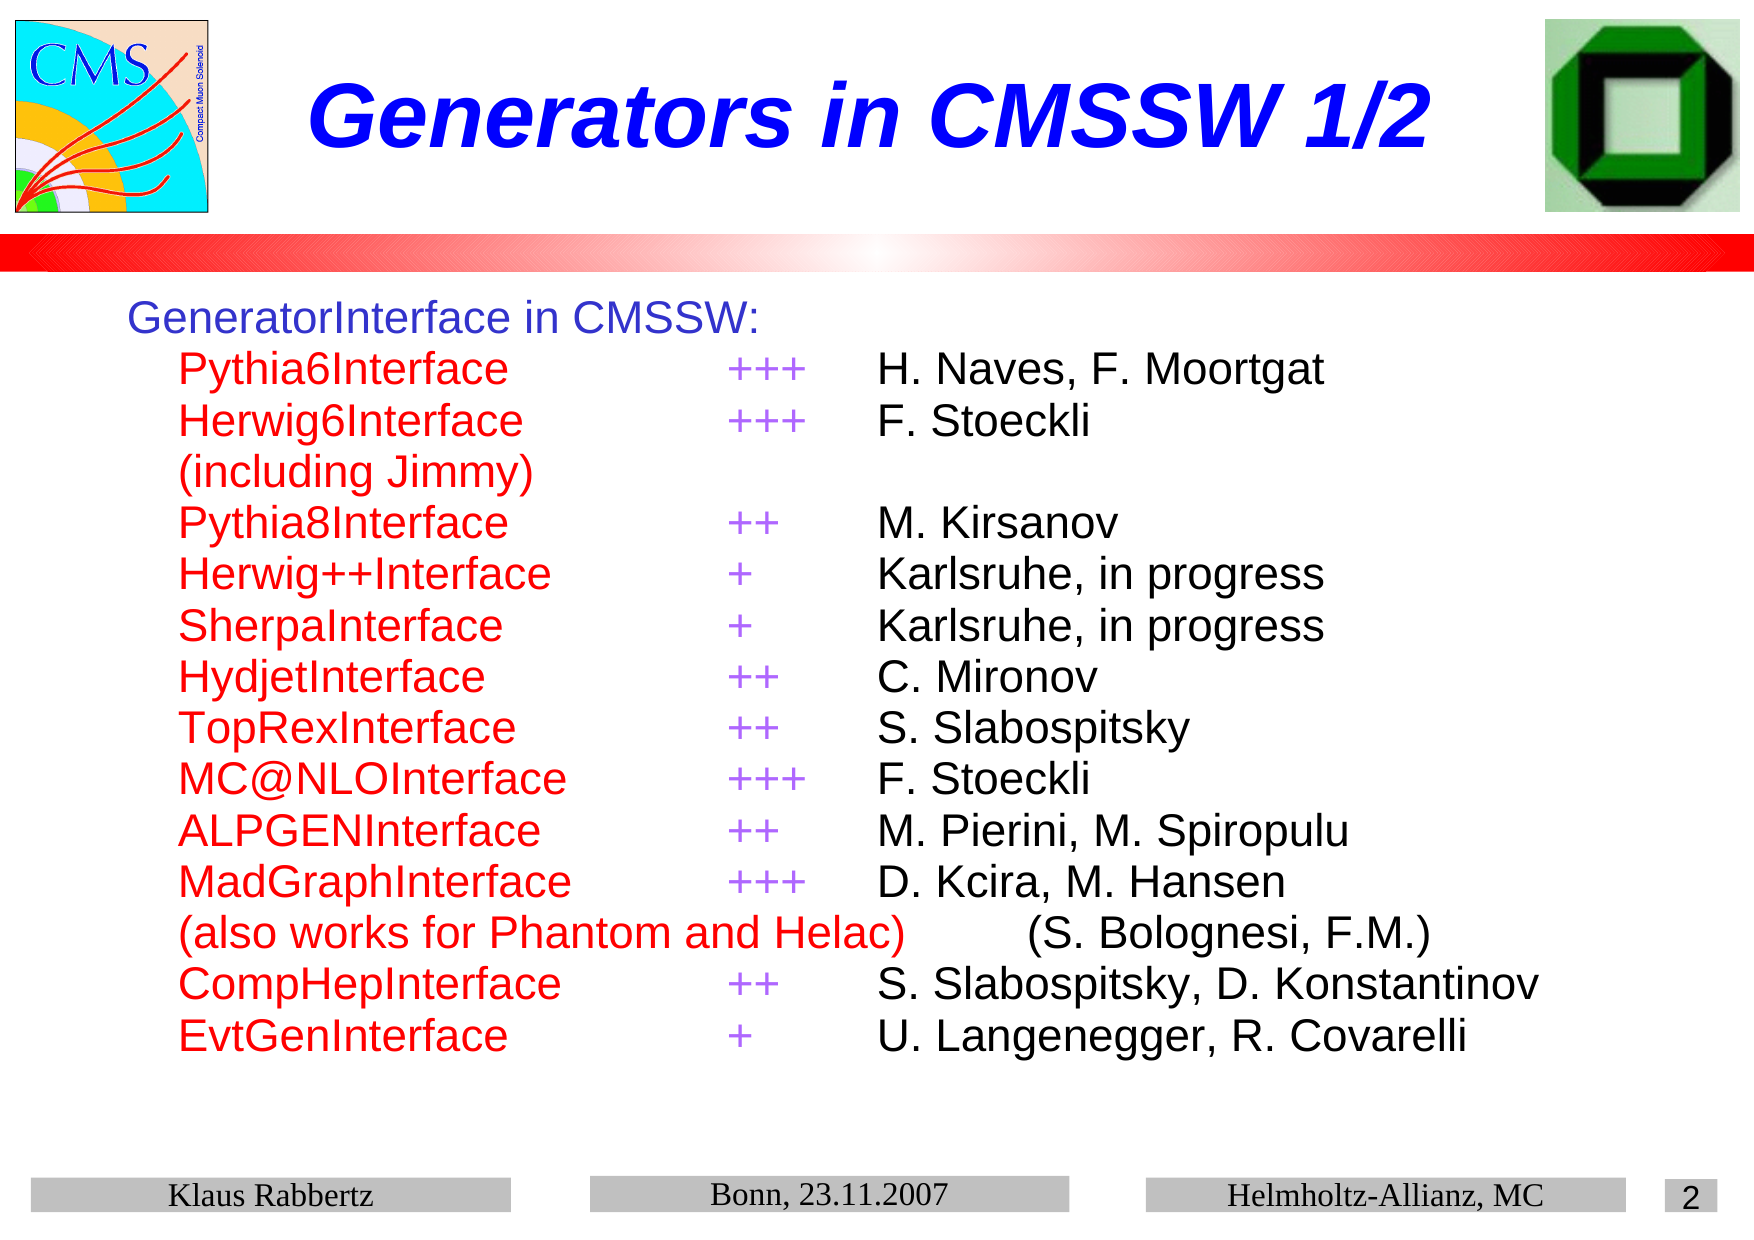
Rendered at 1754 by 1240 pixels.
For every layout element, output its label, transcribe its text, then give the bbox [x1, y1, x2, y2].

picture [14, 19, 209, 213]
title Generators in CMSSW 1/2 [211, 11, 1529, 219]
text_box GeneratorInterface in CMSSW: Pythia6Interface +++ H. Naves, F. Moortgat Herwig6Interface +++ F. Stoeckli (including Jimmy) Pythia8Interface ++ M. Kirsanov Herwig++Interface + Karlsruhe, in progress SherpaInterface + Karlsruhe, in progress HydjetInterface ++ C. Mironov TopRexInterface ++ S. Slabospitsky MC@NLOInterface +++ F. Stoeckli ALPGENInterface ++ M. Pierini, M. Spiropulu MadGraphInterface +++ D. Kcira, M. Hansen (also works for Phantom and Helac) (S. Bolognesi, F.M.) CompHepInterface ++ S. Slabospitsky, D. Konstantinov EvtGenInterface + U. Langenegger, R. Covarelli [112, 284, 1613, 1069]
picture [1545, 19, 1740, 212]
